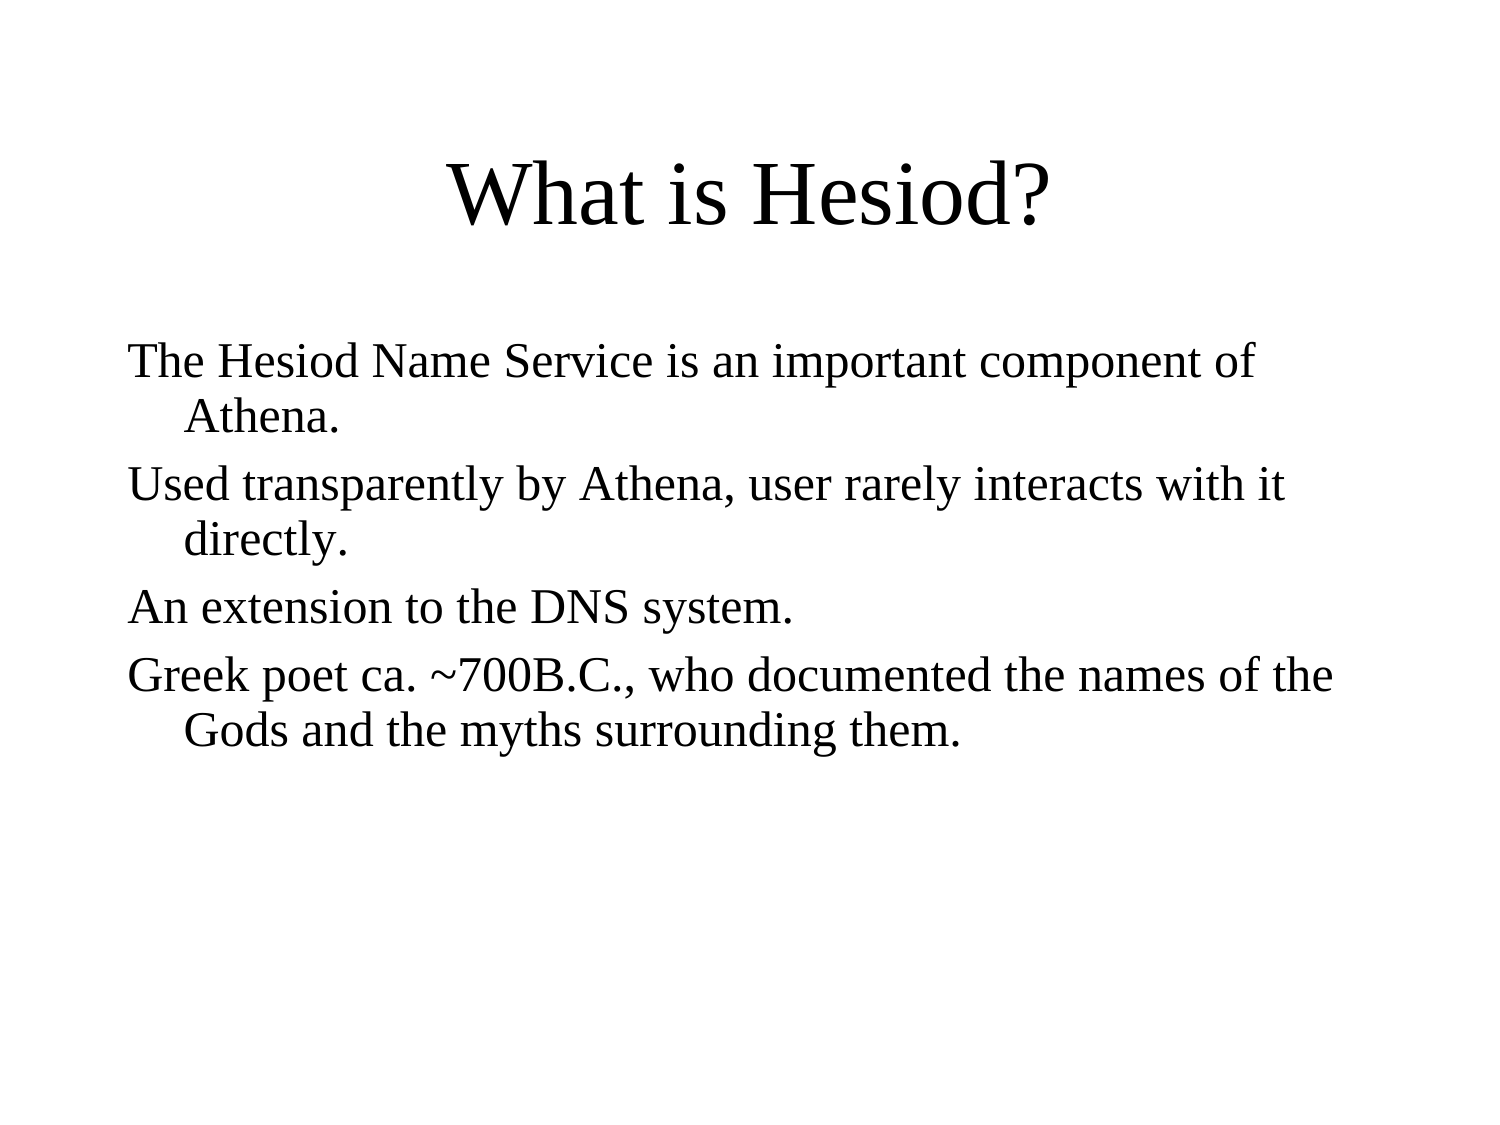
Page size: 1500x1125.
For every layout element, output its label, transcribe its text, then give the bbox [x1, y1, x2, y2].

list The Hesiod Name Service is an important component of Athena. Used transparently by Athena, user rarely interacts with it directly. An extension to the DNS system. Greek poet ca. ~700B.C., who documented the names of the Gods and the myths surrounding them. [112, 324, 1388, 1001]
title What is Hesiod? [112, 99, 1388, 288]
